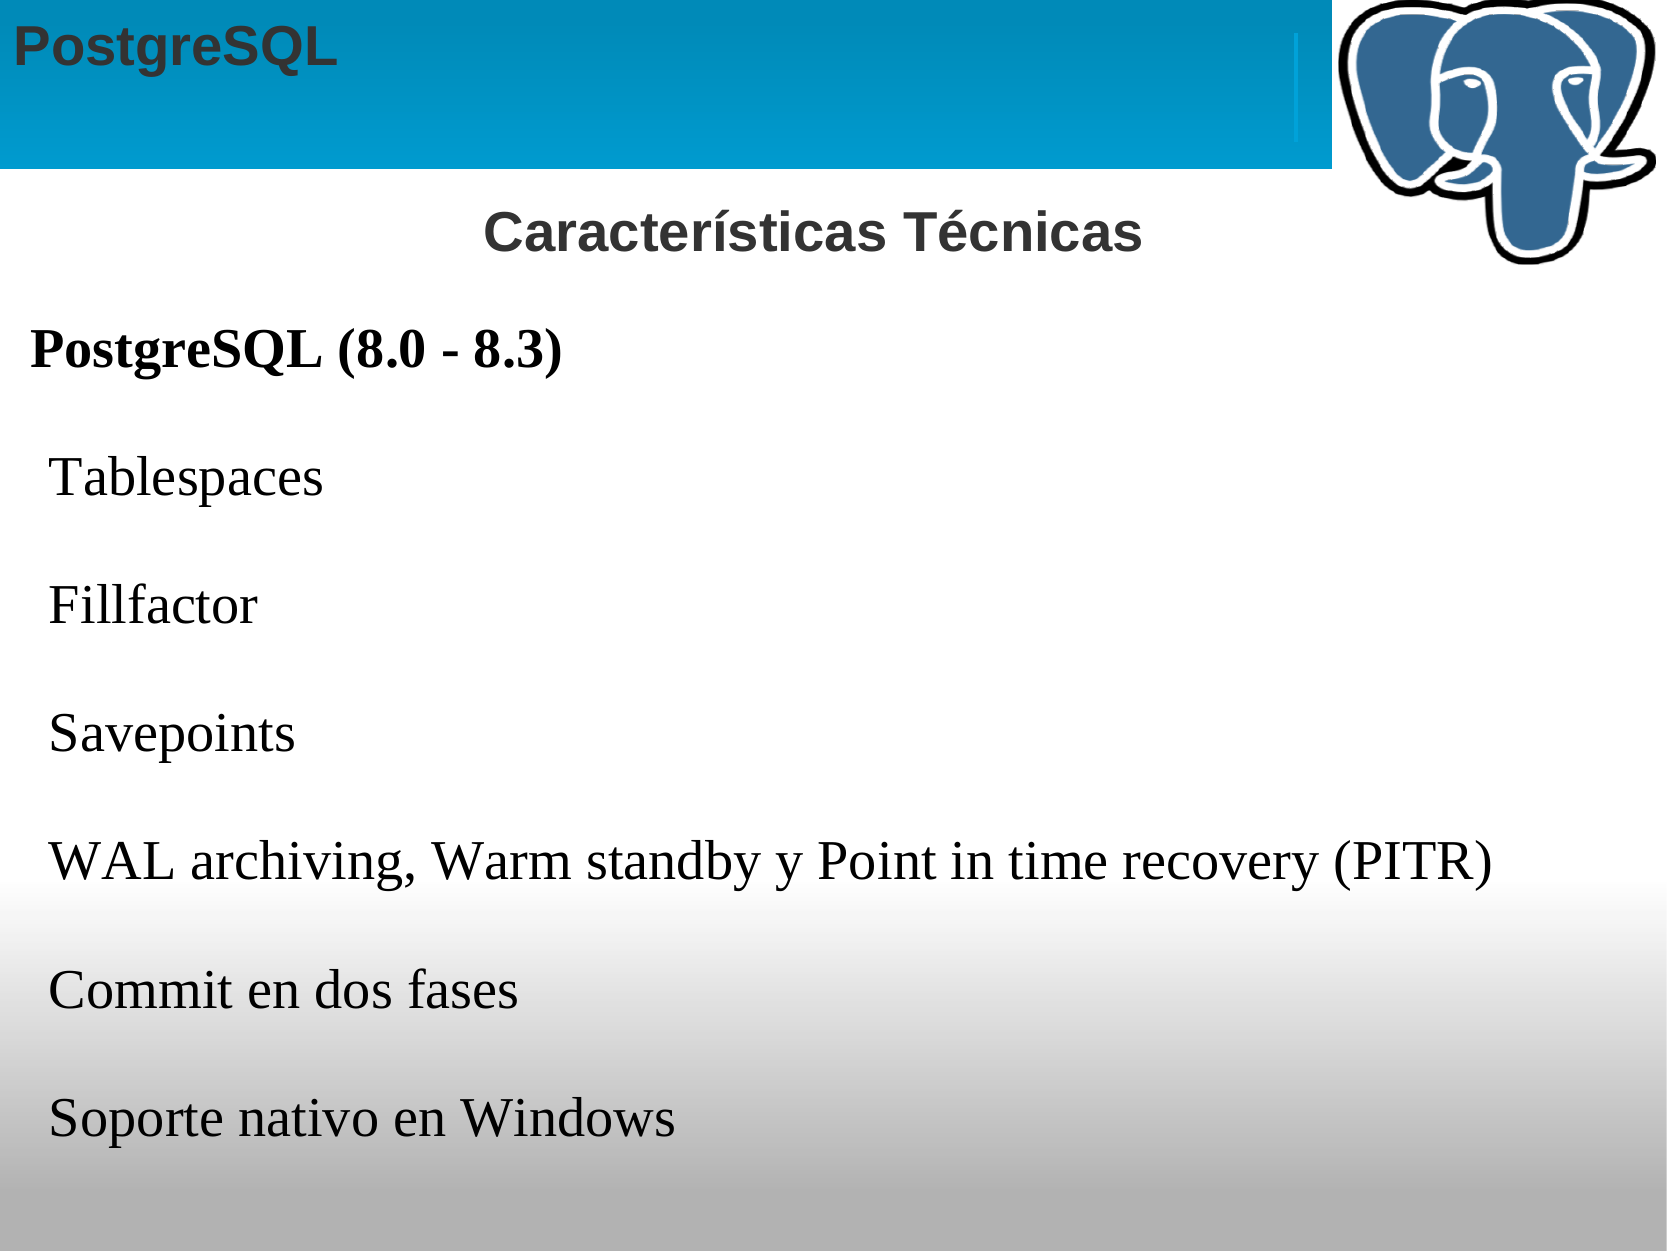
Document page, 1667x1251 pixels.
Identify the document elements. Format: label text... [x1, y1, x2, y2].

text_box PostgreSQL [13, 14, 1265, 79]
text_box PostgreSQL (8.0 - 8.3) Tablespaces Fillfactor Savepoints WAL archiving, Warm standby y Point in time recovery (PITR) Commit en dos fases Soporte nativo en Windows [30, 316, 1613, 1150]
text_box Características Técnicas [13, 200, 1337, 265]
picture [0, 0, 1667, 1251]
